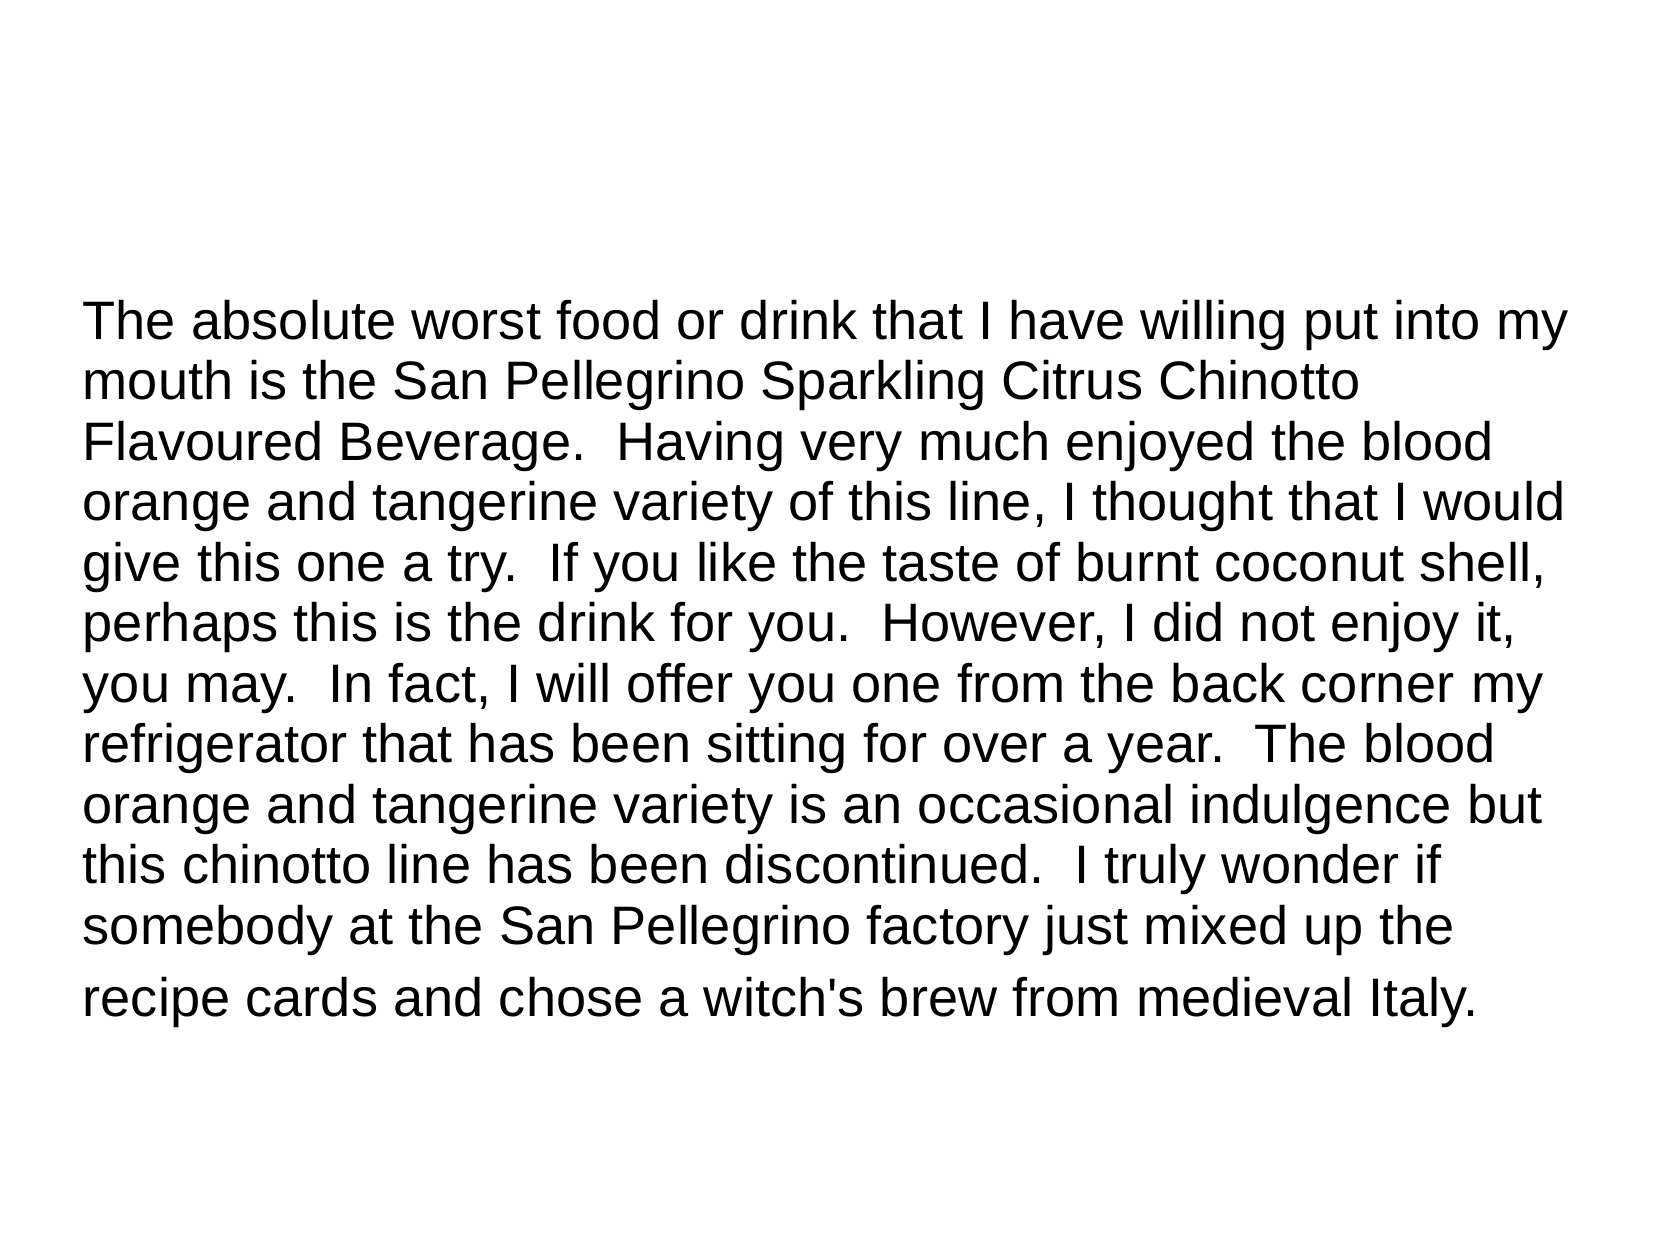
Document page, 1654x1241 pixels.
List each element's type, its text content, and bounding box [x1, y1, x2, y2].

list The absolute worst food or drink that I have willing put into my mouth is the San Pellegrino Sparkling Citrus Chinotto Flavoured Beverage. Having very much enjoyed the blood orange and tangerine variety of this line, I thought that I would give this one a try. If you like the taste of burnt coconut shell, perhaps this is the drink for you. However, I did not enjoy it, you may. In fact, I will offer you one from the back corner my refrigerator that has been sitting for over a year. The blood orange and tangerine variety is an occasional indulgence but this chinotto line has been discontinued. I truly wonder if somebody at the San Pellegrino factory just mixed up the recipe cards and chose a witch's brew from medieval Italy. [82, 290, 1571, 1109]
